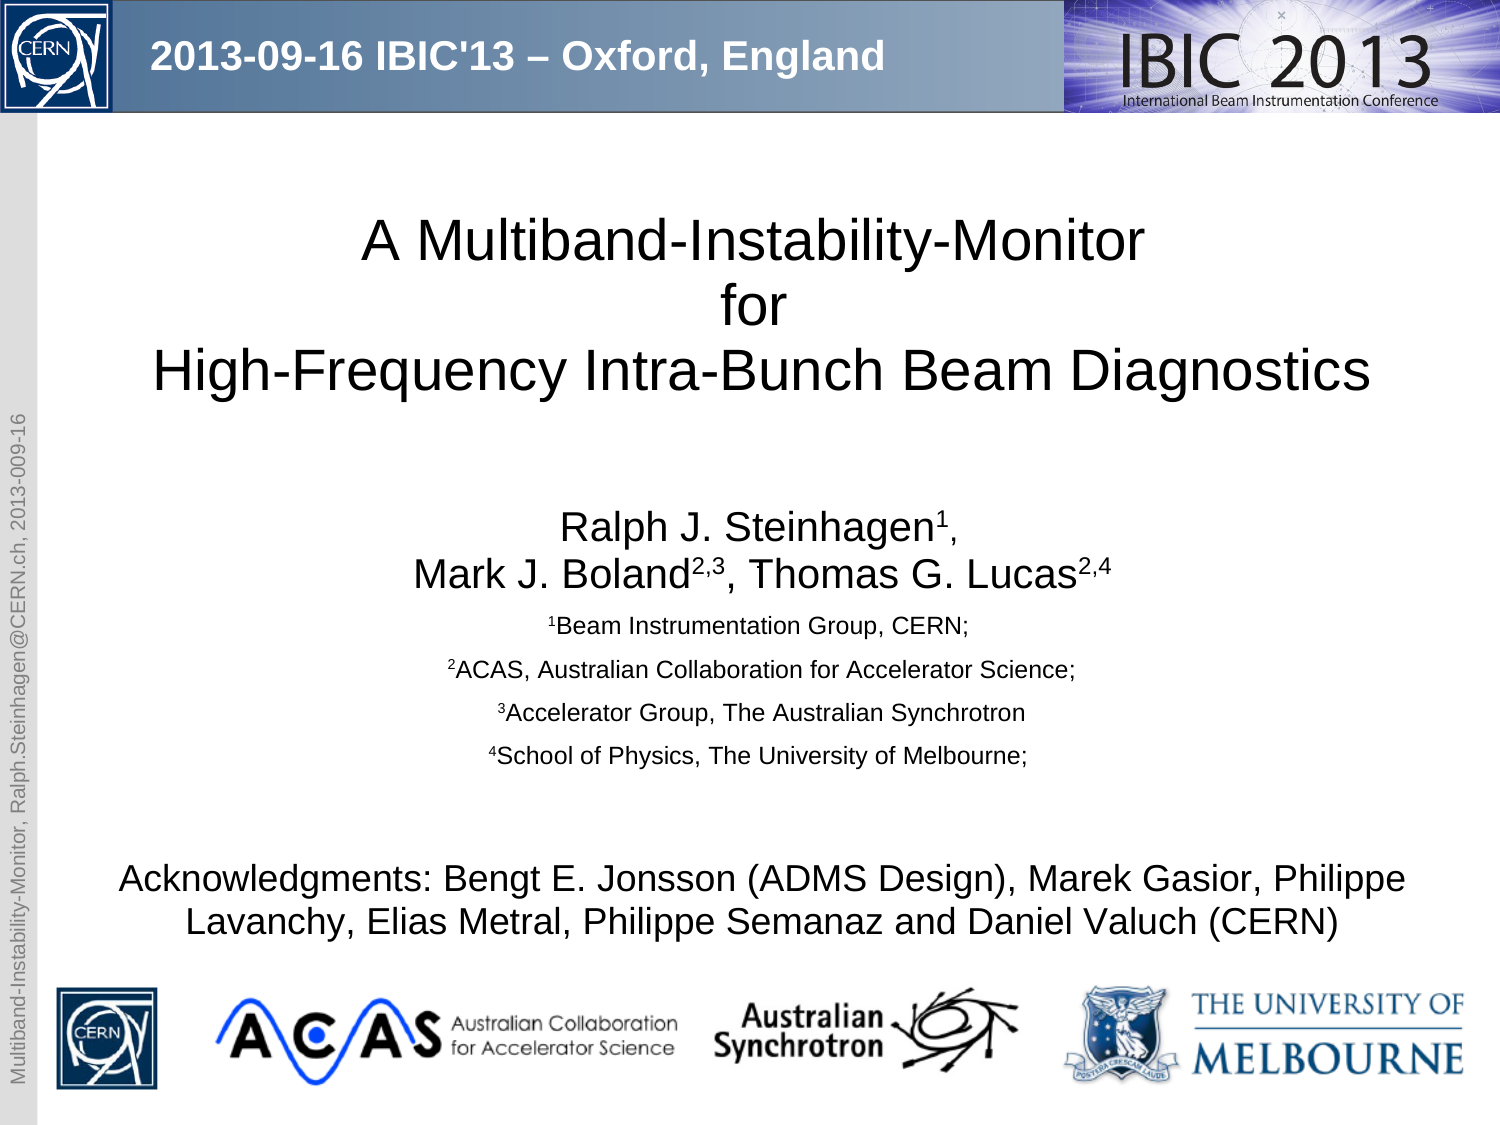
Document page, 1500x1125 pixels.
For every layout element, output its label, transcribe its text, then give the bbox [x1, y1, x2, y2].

picture [1064, 0, 1500, 113]
list A Multiband-Instability-Monitor for High-Frequency Intra-Bunch Beam Diagnostics Ralph J. Steinhagen1, Mark J. Boland2,3, Thomas G. Lucas2,4 1Beam Instrumentation Group, CERN; 2ACAS, Australian Collaboration for Accelerator Science; 3Accelerator Group, The Australian Synchrotron 4School of Physics, The University of Melbourne; Acknowledgments: Bengt E. Jonsson (ADMS Design), Marek Gasior, Philippe Lavanchy, Elias Metral, Philippe Semanaz and Daniel Valuch (CERN) [87, 137, 1438, 986]
picture [0, 0, 113, 113]
picture [46, 964, 1500, 1109]
title 2013-09-16 IBIC'13 – Oxford, England [150, 7, 1064, 105]
